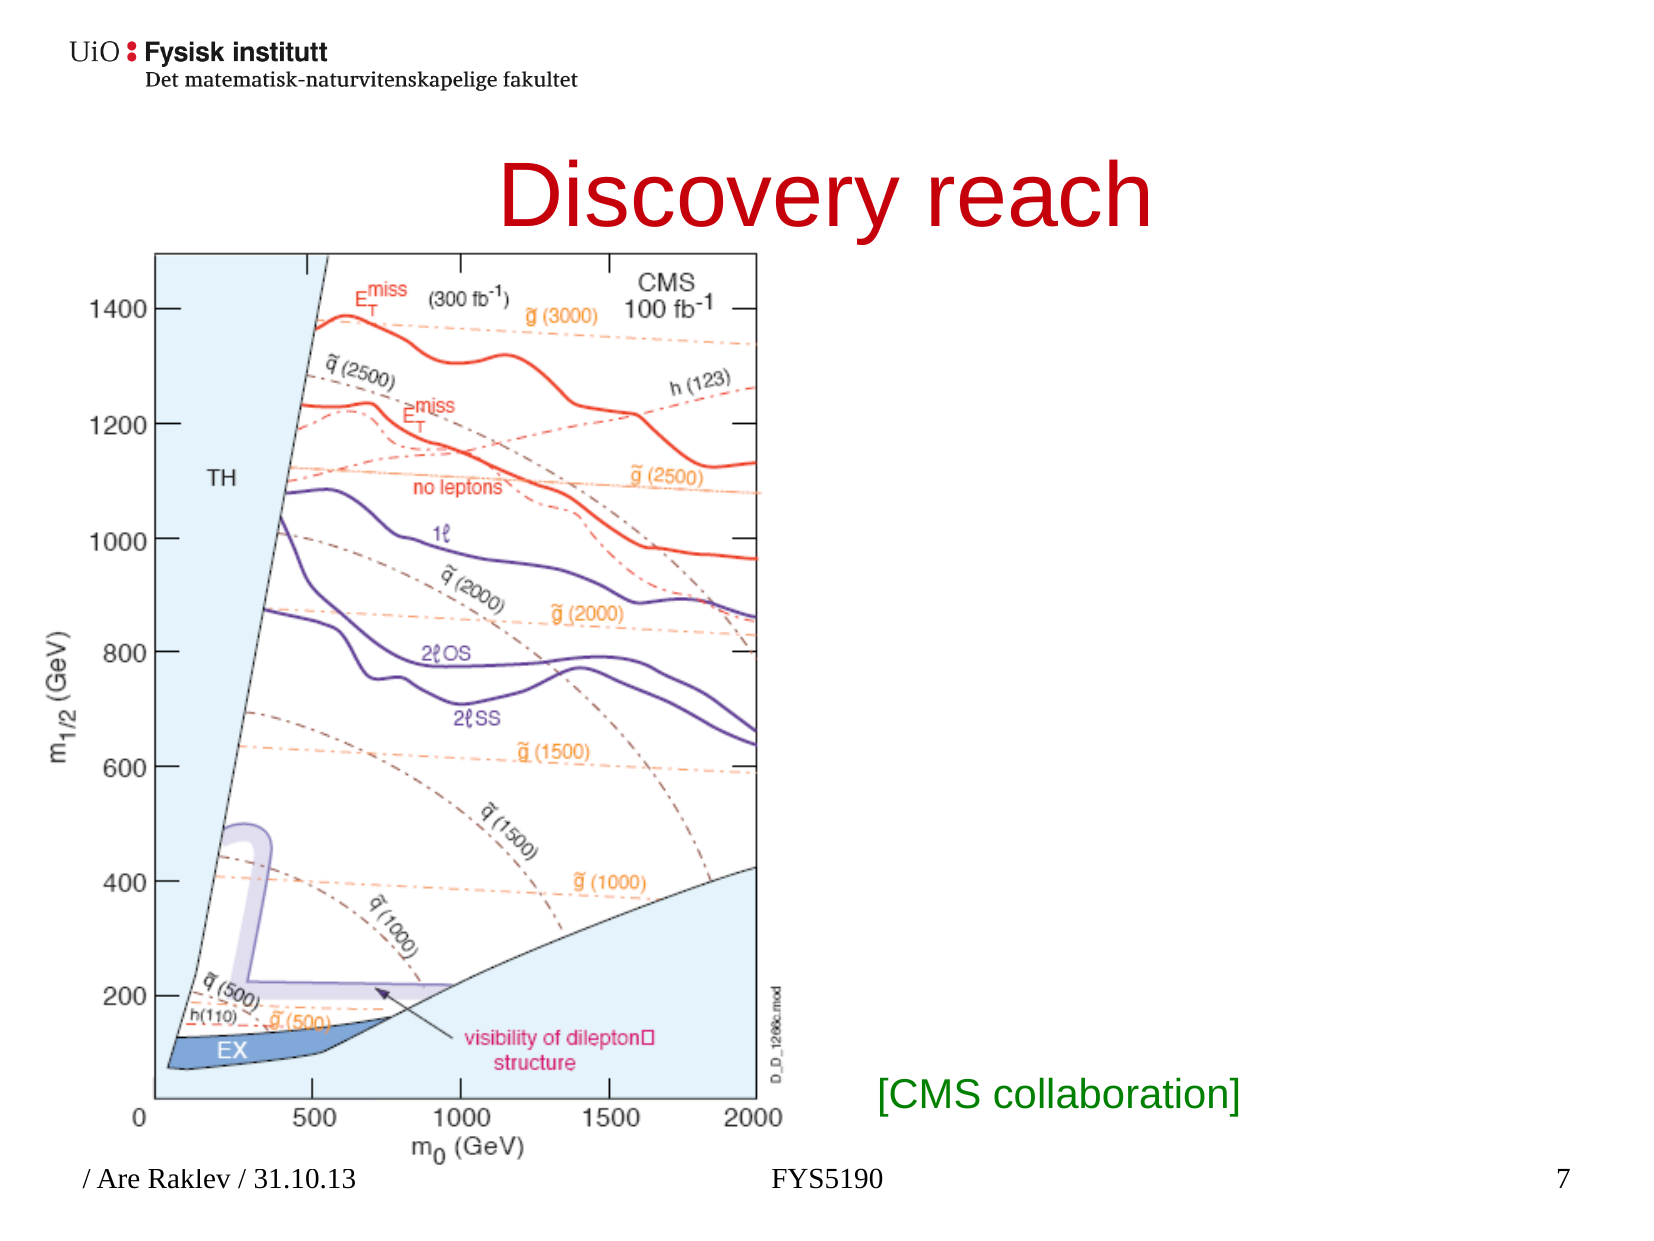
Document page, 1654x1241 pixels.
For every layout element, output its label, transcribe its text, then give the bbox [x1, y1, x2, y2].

picture [68, 37, 581, 93]
picture [31, 220, 790, 1169]
text_box [CMS collaboration] [862, 1059, 1257, 1126]
title Discovery reach [82, 90, 1571, 298]
